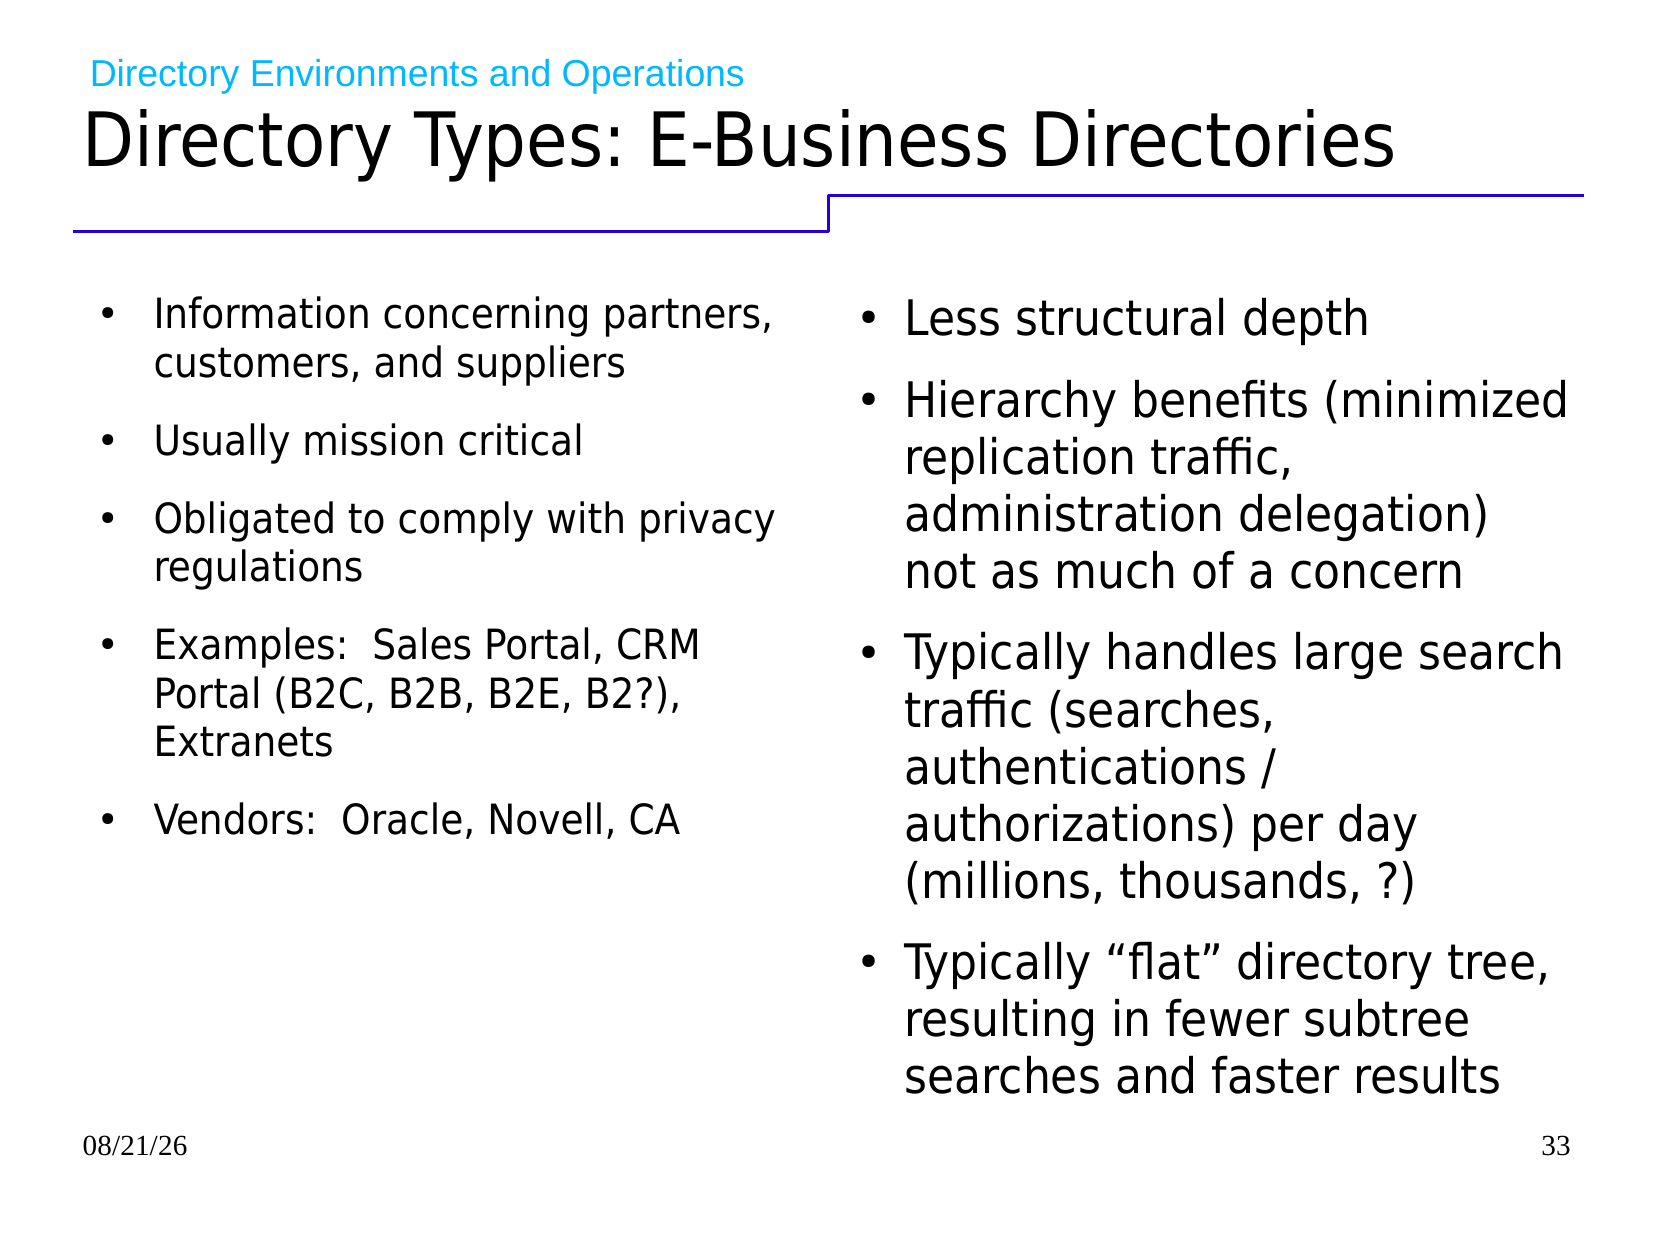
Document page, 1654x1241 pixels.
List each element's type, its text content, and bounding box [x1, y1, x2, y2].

title Directory Types: E-Business Directories [82, 49, 1571, 232]
text_box Directory Environments and Operations [75, 45, 781, 103]
list Less structural depth Hierarchy benefits (minimized replication traffic, administration delegation) not as much of a concern Typically handles large search traffic (searches, authentications / authorizations) per day (millions, thousands, ?) Typically “flat” directory tree, resulting in fewer subtree searches and faster results [845, 290, 1572, 1109]
list Information concerning partners, customers, and suppliers Usually mission critical Obligated to comply with privacy regulations Examples: Sales Portal, CRM Portal (B2C, B2B, B2E, B2?), Extranets Vendors: Oracle, Novell, CA [82, 290, 809, 1109]
